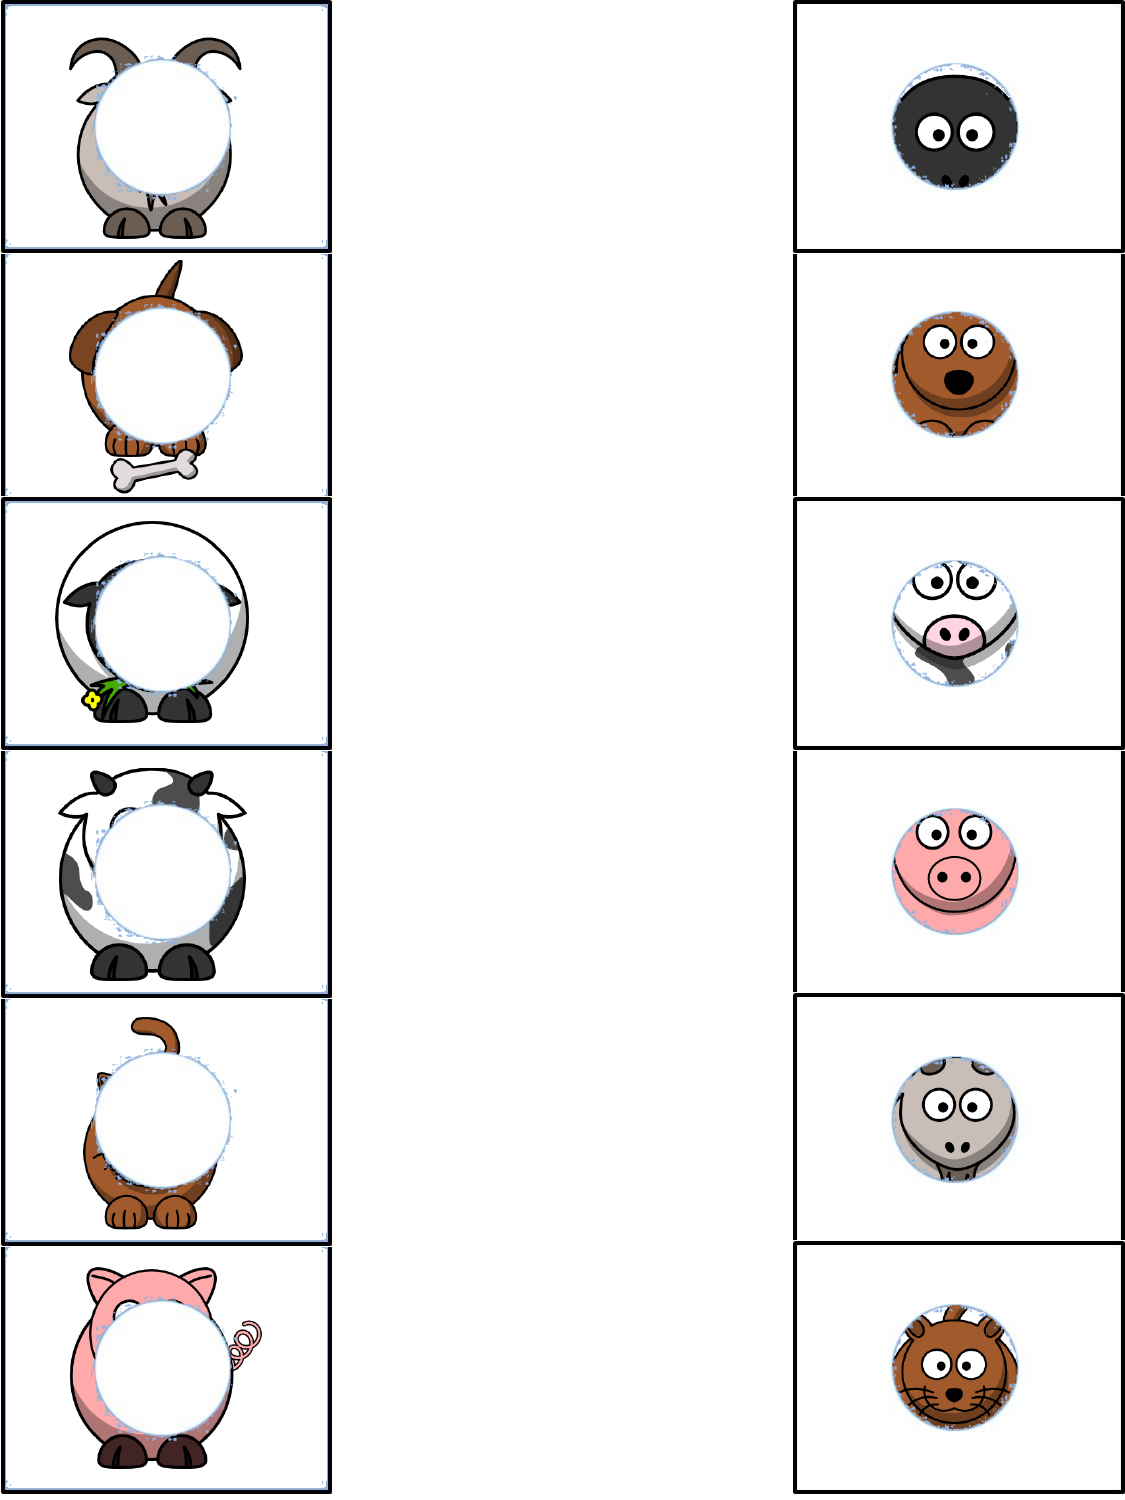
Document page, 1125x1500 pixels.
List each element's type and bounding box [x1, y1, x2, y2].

picture [792, 0, 1125, 1495]
picture [0, 0, 333, 1495]
